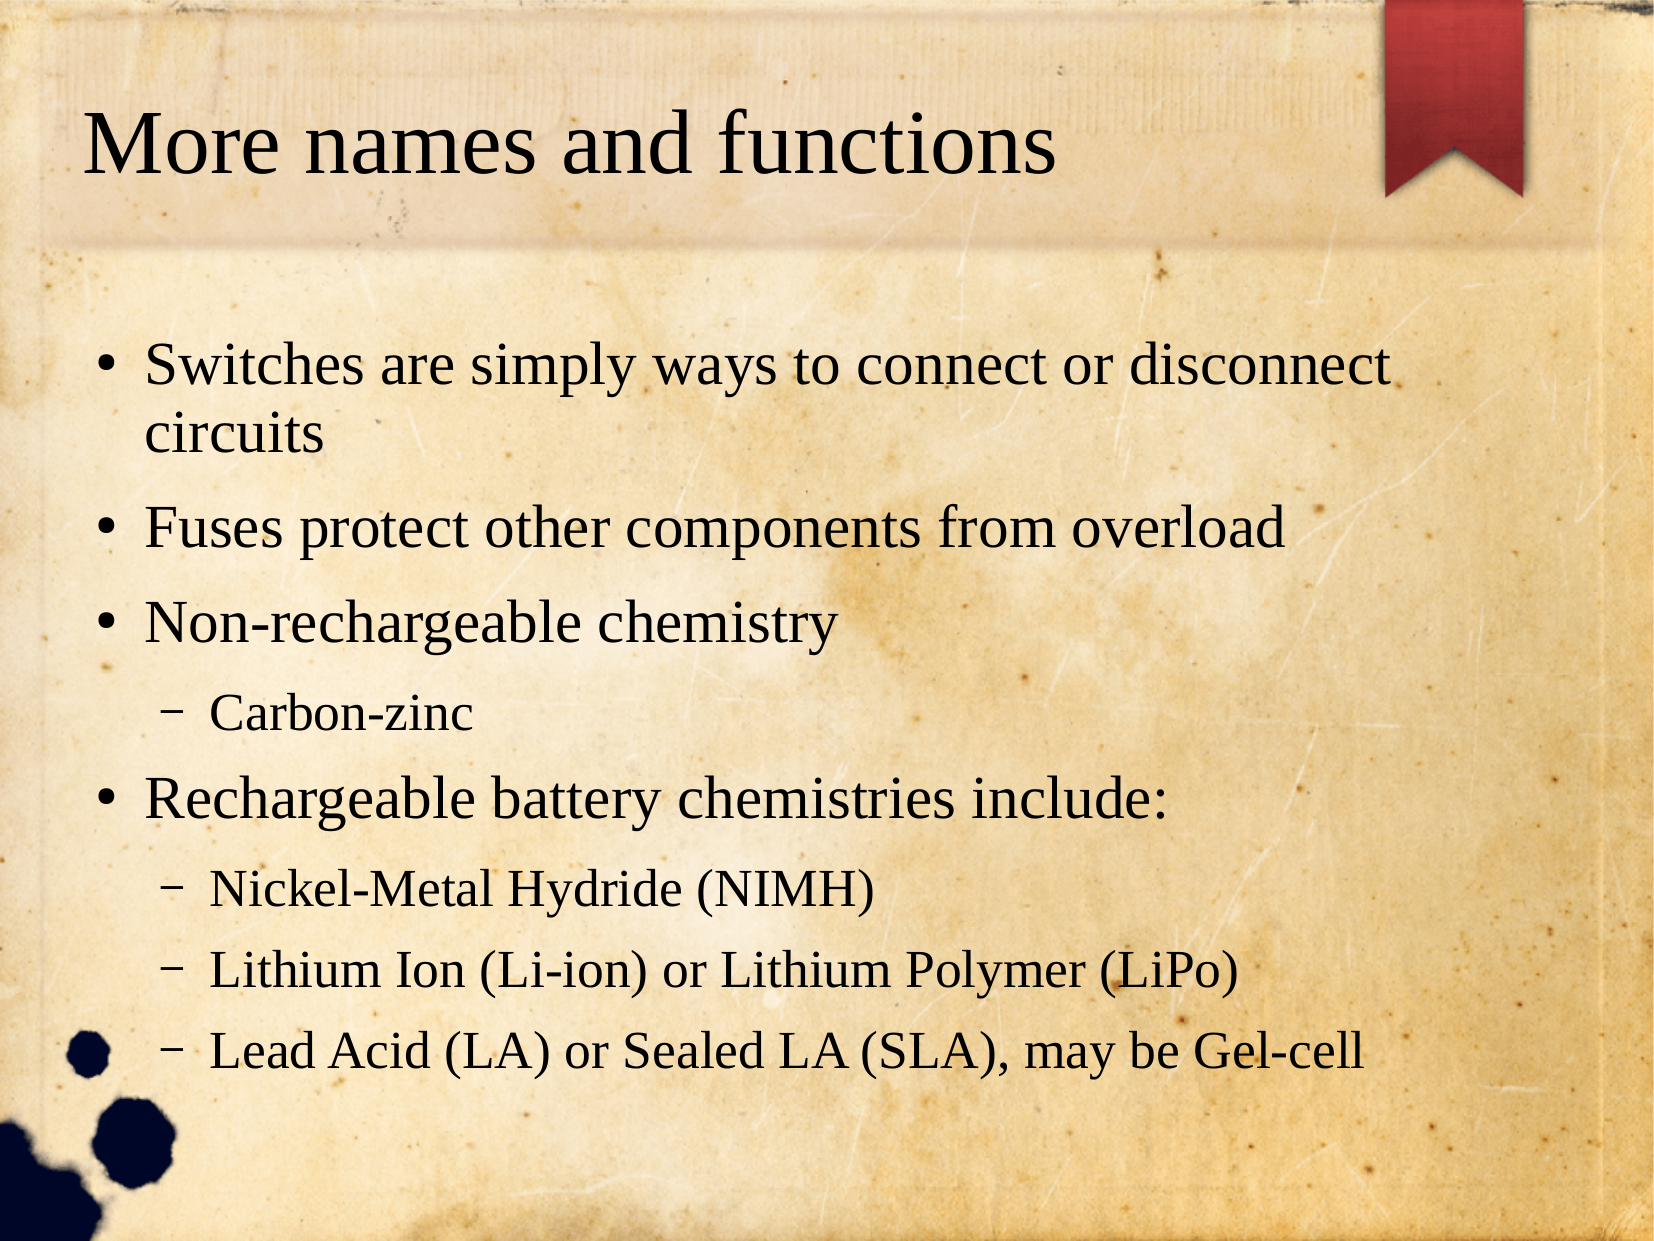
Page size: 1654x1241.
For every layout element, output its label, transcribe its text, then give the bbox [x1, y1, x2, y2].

list Switches are simply ways to connect or disconnect circuits Fuses protect other components from overload Non-rechargeable chemistry Carbon-zinc Rechargeable battery chemistries include: Nickel-Metal Hydride (NIMH) Lithium Ion (Li-ion) or Lithium Polymer (LiPo) Lead Acid (LA) or Sealed LA (SLA), may be Gel-cell [79, 330, 1535, 1088]
title More names and functions [82, 49, 1347, 237]
picture [0, 0, 1654, 1241]
